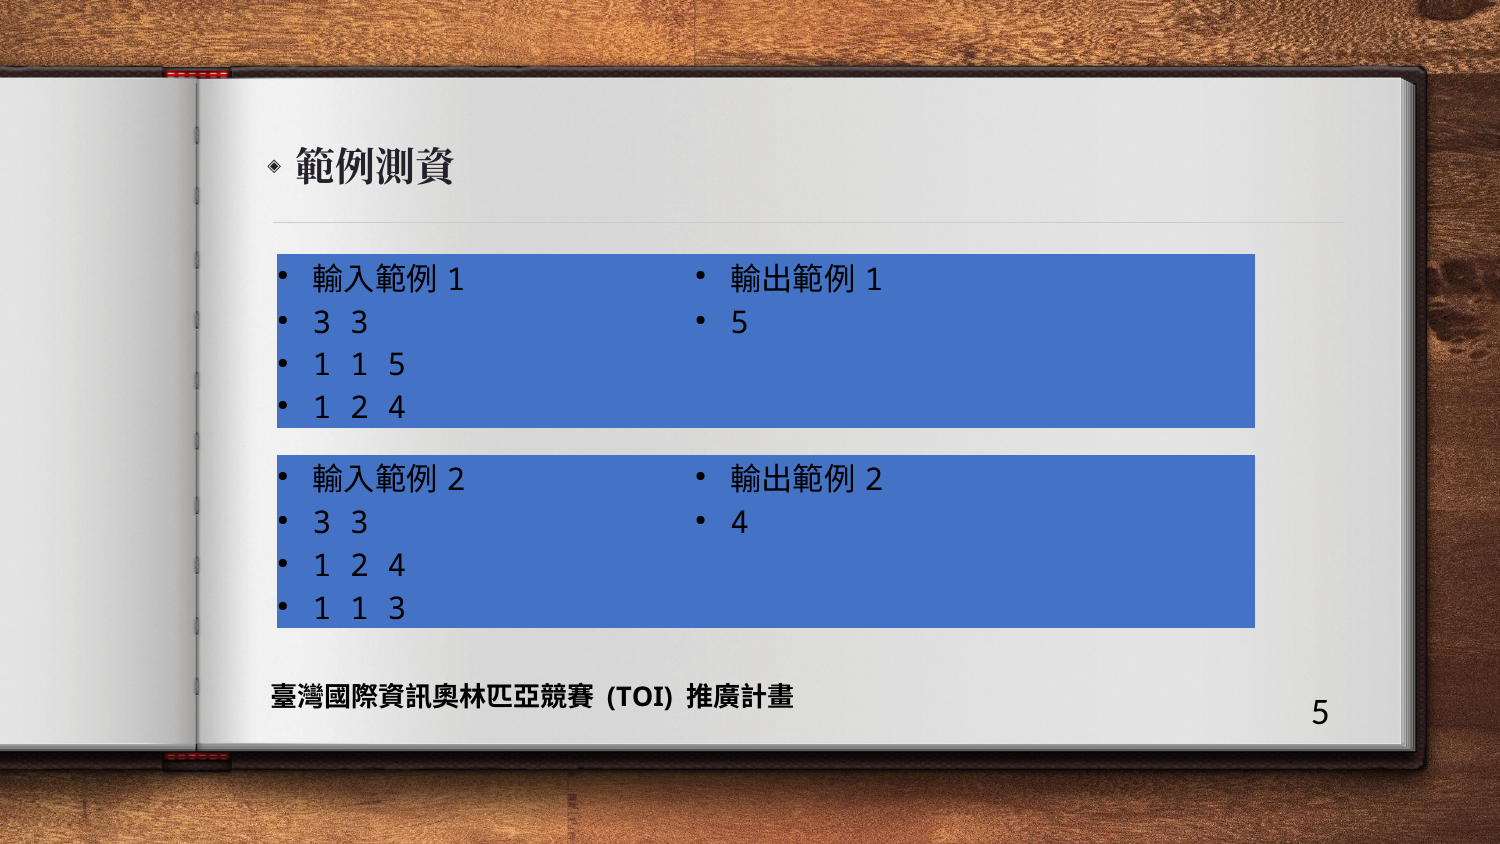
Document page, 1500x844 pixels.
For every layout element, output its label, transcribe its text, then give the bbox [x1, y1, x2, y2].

text_box [1295, 672, 1386, 737]
list 範例測資 [252, 126, 1194, 205]
table_header 輸出範例1 5 [695, 254, 1255, 428]
table_header 輸入範例2 3 3 1 2 4 1 1 3 [277, 455, 695, 628]
table_header 輸出範例2 4 [695, 455, 1255, 628]
table_header 輸入範例1 3 3 1 1 5 1 2 4 [277, 254, 695, 428]
